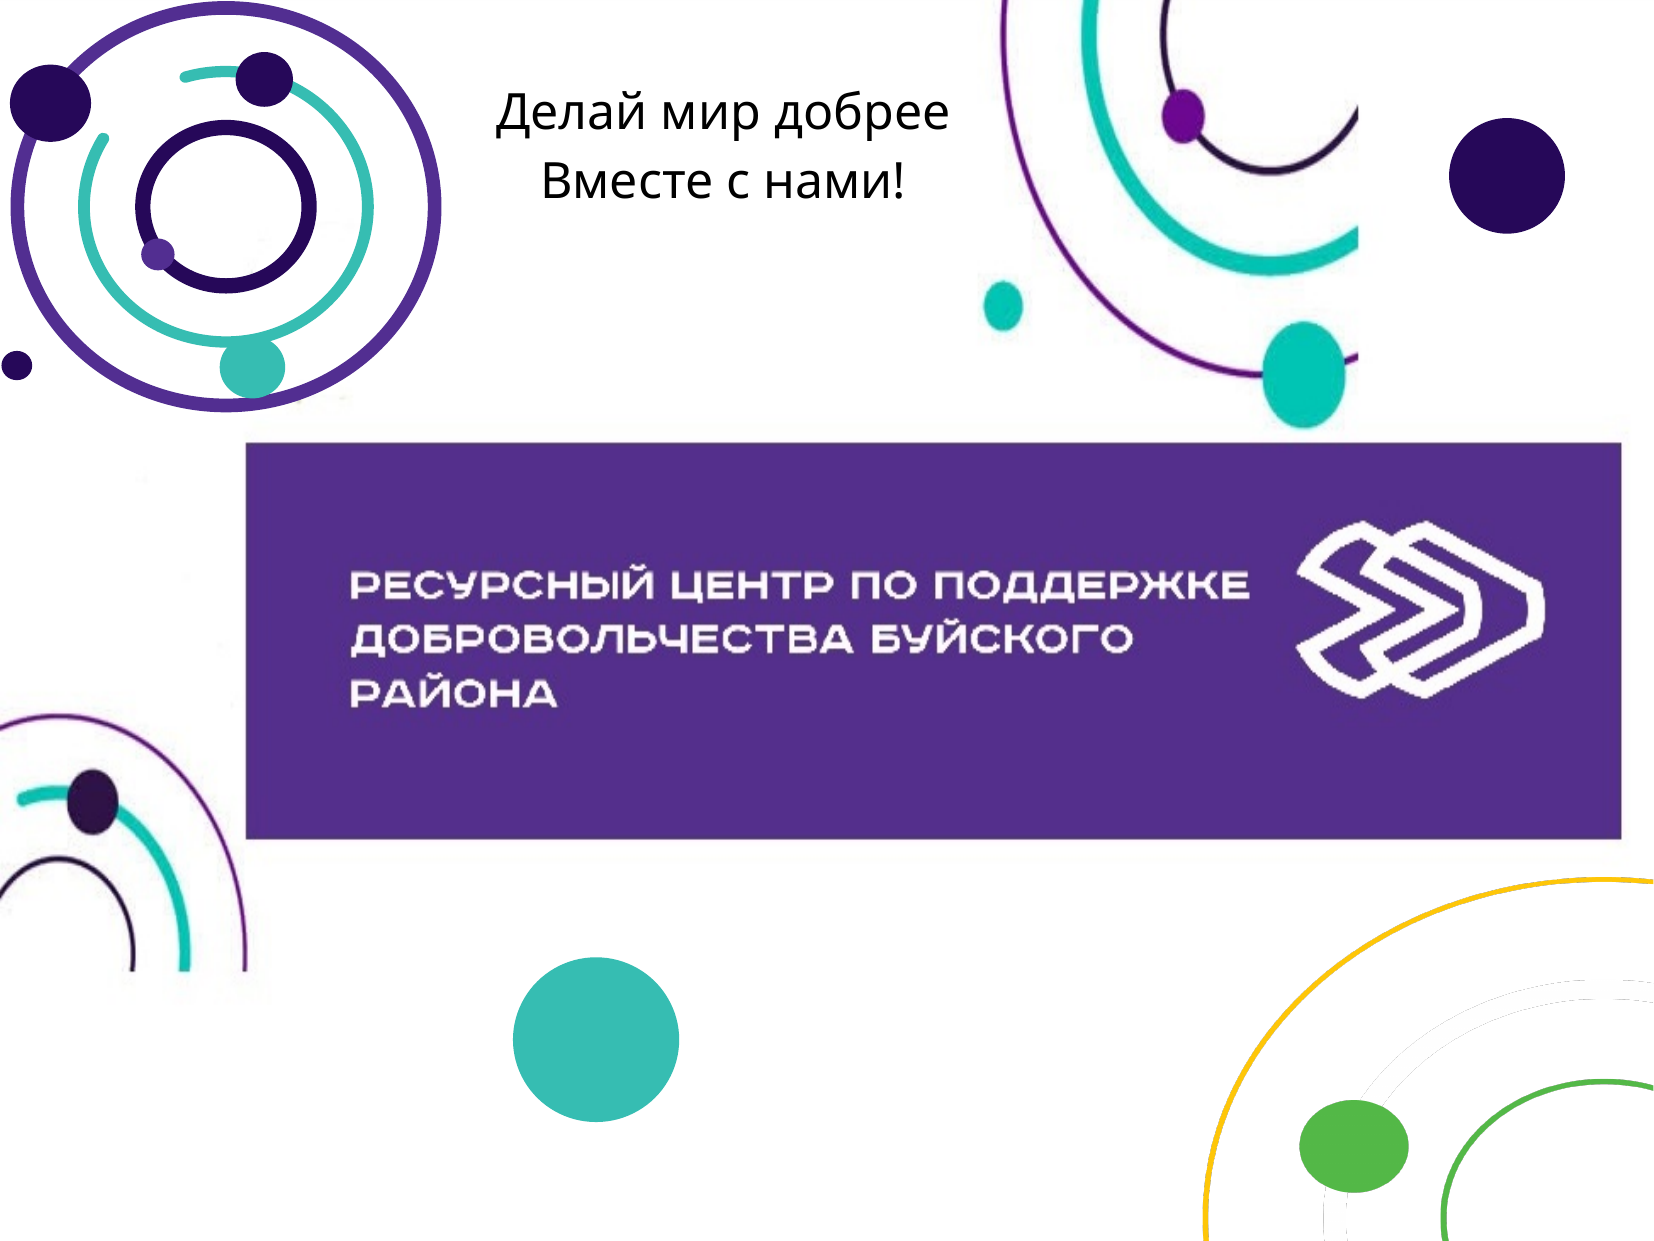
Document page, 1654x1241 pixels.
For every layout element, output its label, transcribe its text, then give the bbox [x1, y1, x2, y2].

text_box Делай мир добрее Вместе с нами! [442, 68, 1004, 296]
picture [0, 0, 1654, 1241]
text_box [512, 957, 680, 1123]
text_box [1449, 118, 1565, 234]
